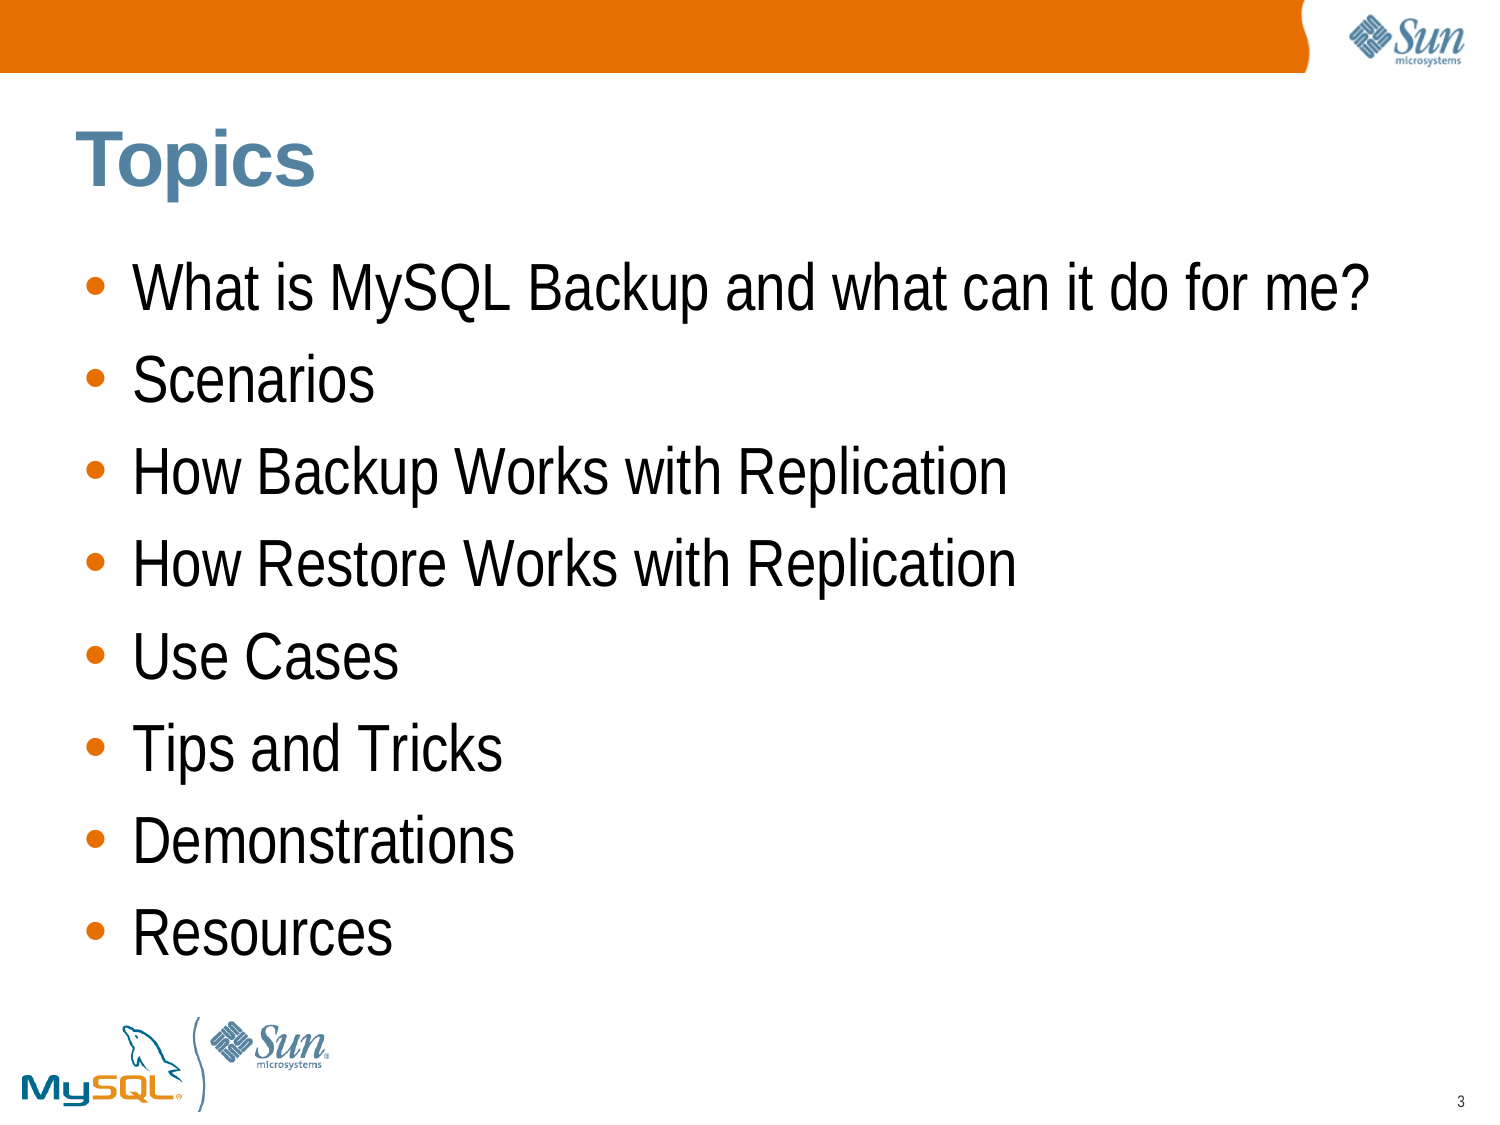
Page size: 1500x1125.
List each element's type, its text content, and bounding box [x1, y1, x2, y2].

picture [22, 1017, 329, 1112]
picture [0, 0, 1500, 73]
list What is MySQL Backup and what can it do for me? Scenarios How Backup Works with Replication How Restore Works with Replication Use Cases Tips and Tricks Demonstrations Resources [64, 258, 1401, 1062]
title Topics [75, 123, 1437, 227]
